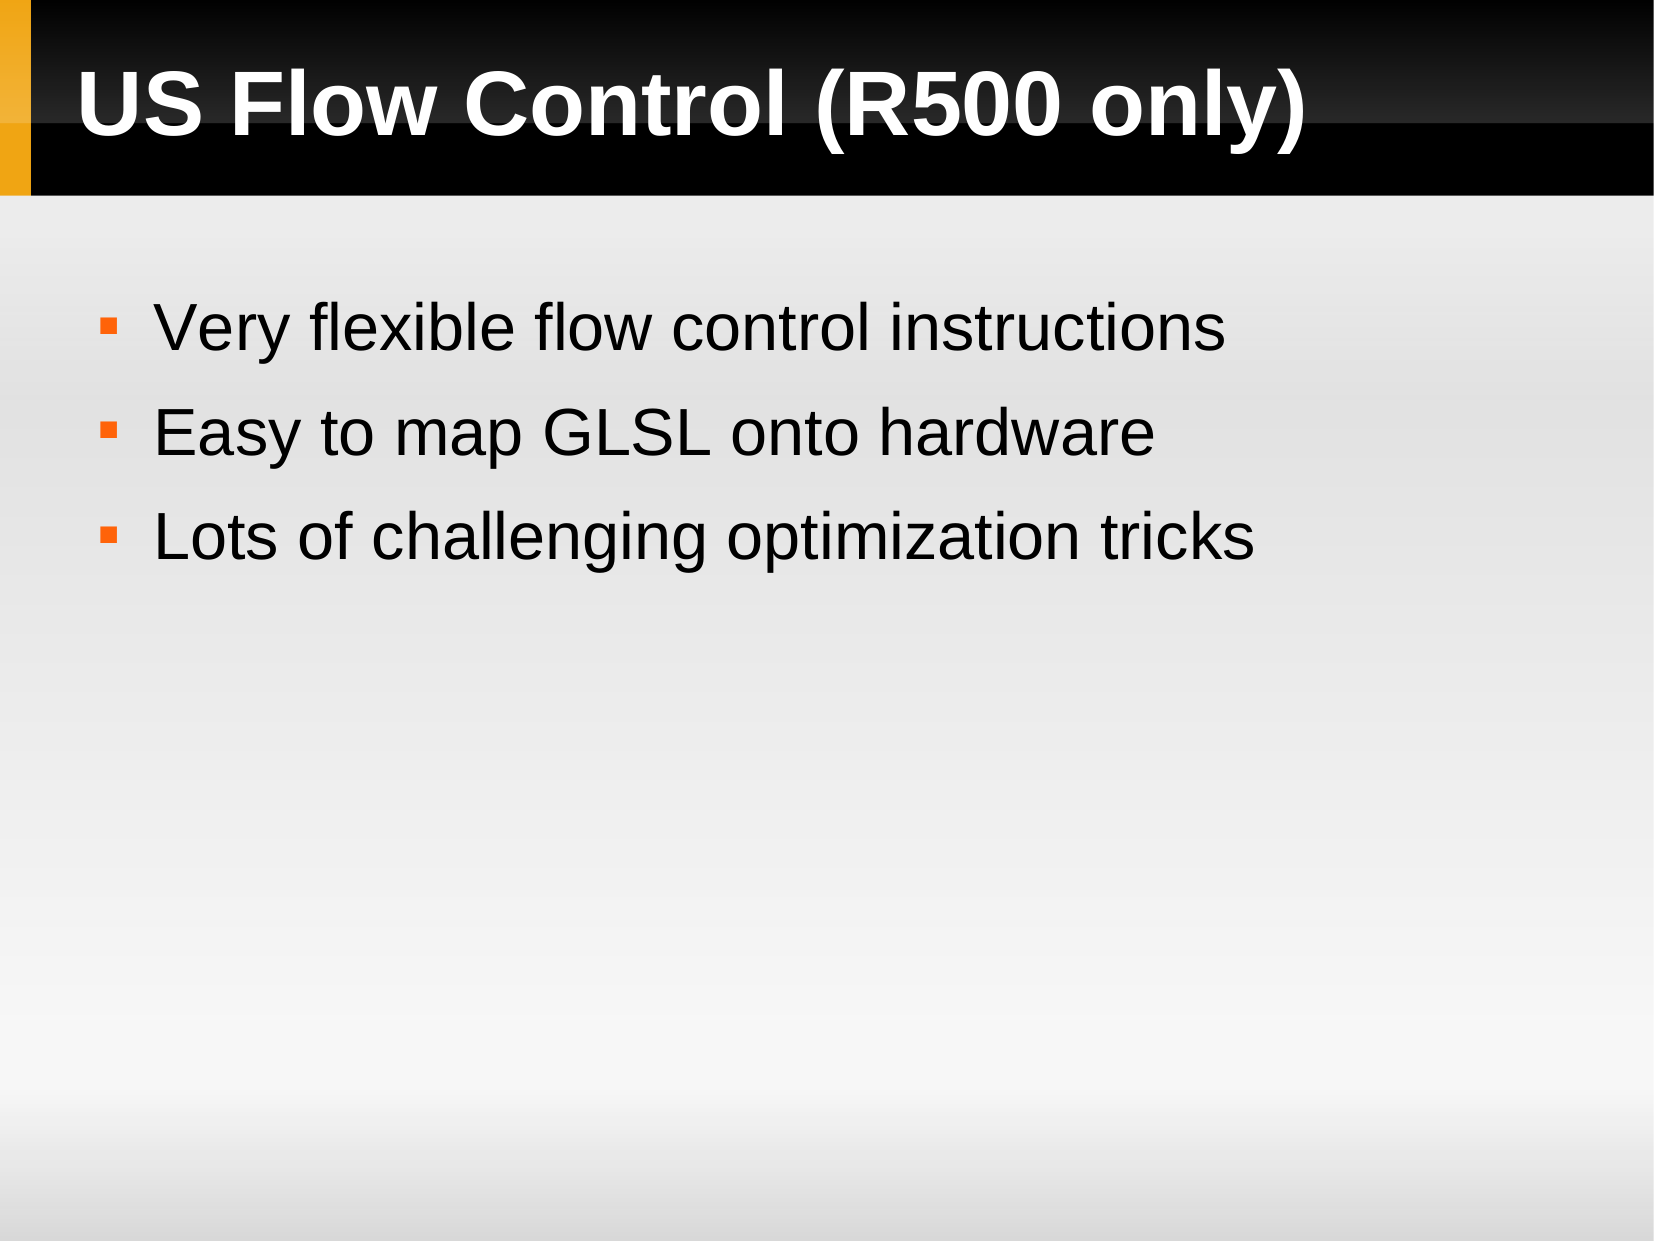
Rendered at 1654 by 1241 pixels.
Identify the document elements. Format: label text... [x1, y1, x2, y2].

picture [0, 0, 1654, 1241]
title US Flow Control (R500 only) [76, 0, 1565, 208]
list Very flexible flow control instructions Easy to map GLSL onto hardware Lots of challenging optimization tricks [82, 290, 1571, 1094]
